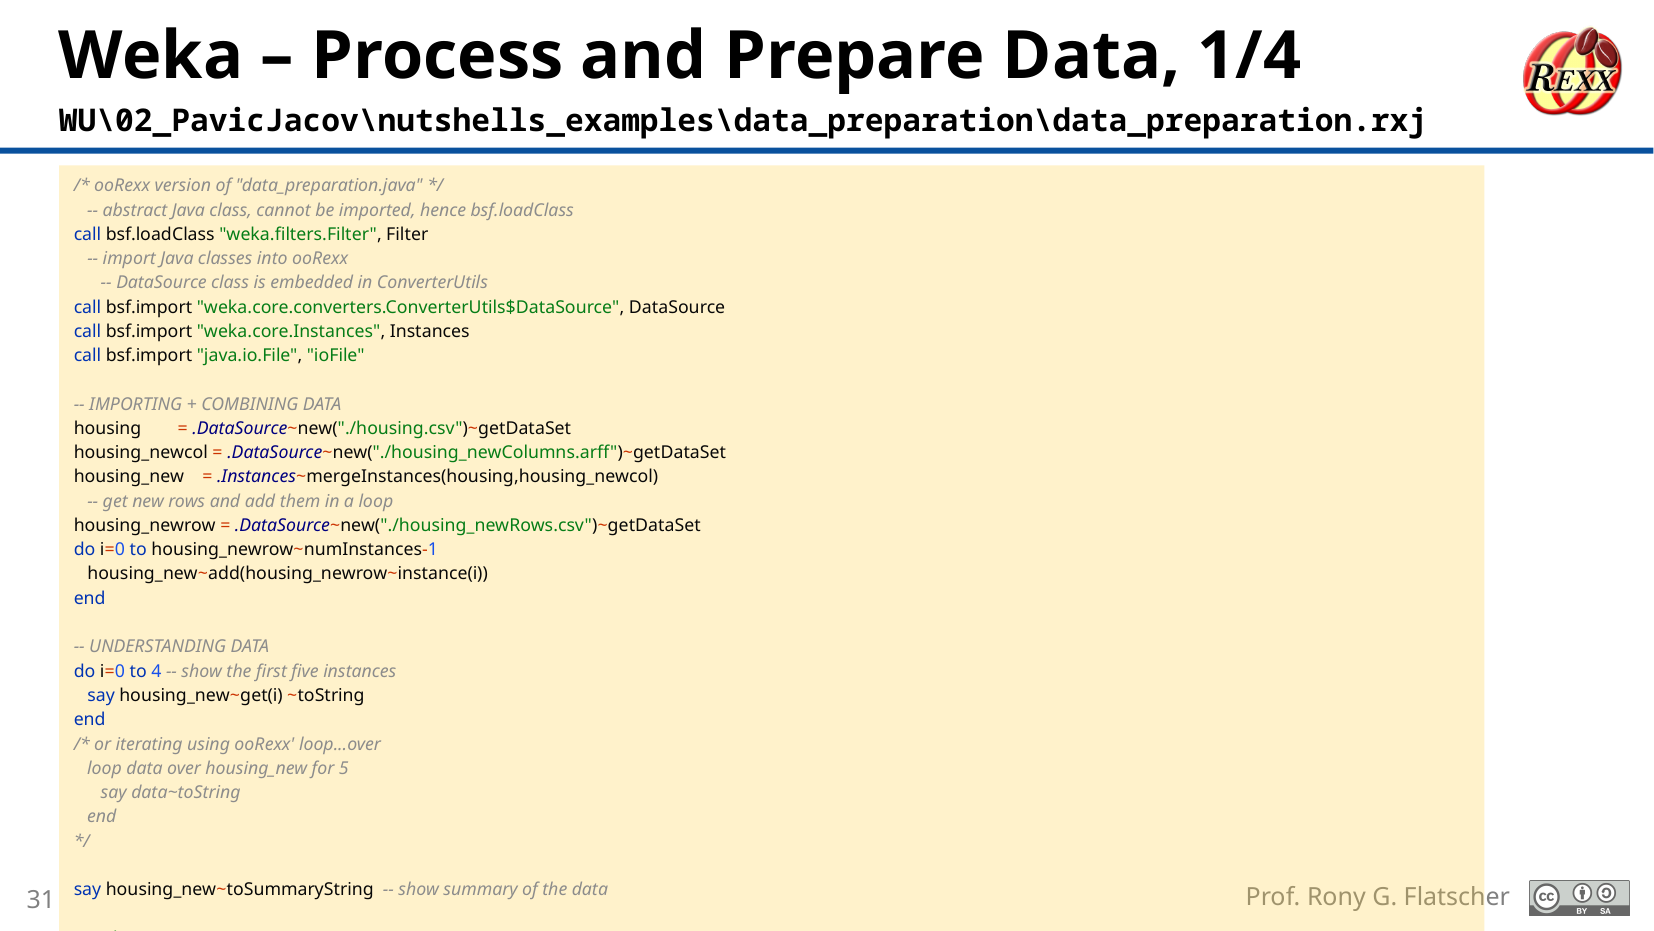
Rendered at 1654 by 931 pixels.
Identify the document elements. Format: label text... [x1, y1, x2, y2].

title Weka – Process and Prepare Data, 1/4 WU\02_PavicJacov\nutshells_examples\data_preparation\data_preparation.rxj [0, 0, 1625, 148]
text_box /* ooRexx version of "data_preparation.java" */ -- abstract Java class, cannot be imported, hence bsf.loadClass call bsf.loadClass "weka.filters.Filter", Filter -- import Java classes into ooRexx -- DataSource class is embedded in ConverterUtils call bsf.import "weka.core.converters.ConverterUtils$DataSource", DataSource call bsf.import "weka.core.Instances", Instances call bsf.import "java.io.File", "ioFile" -- IMPORTING + COMBINING DATA housing = .DataSource~new("./housing.csv")~getDataSet housing_newcol = .DataSource~new("./housing_newColumns.arff")~getDataSet housing_new = .Instances~mergeInstances(housing,housing_newcol) -- get new rows and add them in a loop housing_newrow = .DataSource~new("./housing_newRows.csv")~getDataSet do i=0 to housing_newrow~numInstances-1 housing_new~add(housing_newrow~instance(i)) end -- UNDERSTANDING DATA do i=0 to 4 -- show the first five instances say housing_new~get(i) ~toString end /* or iterating using ooRexx' loop...over loop data over housing_new for 5 say data~toString end */ say housing_new~toSummaryString -- show summary of the data say "housing_new:" say housing_new~toString -- … continued … [59, 165, 1485, 931]
